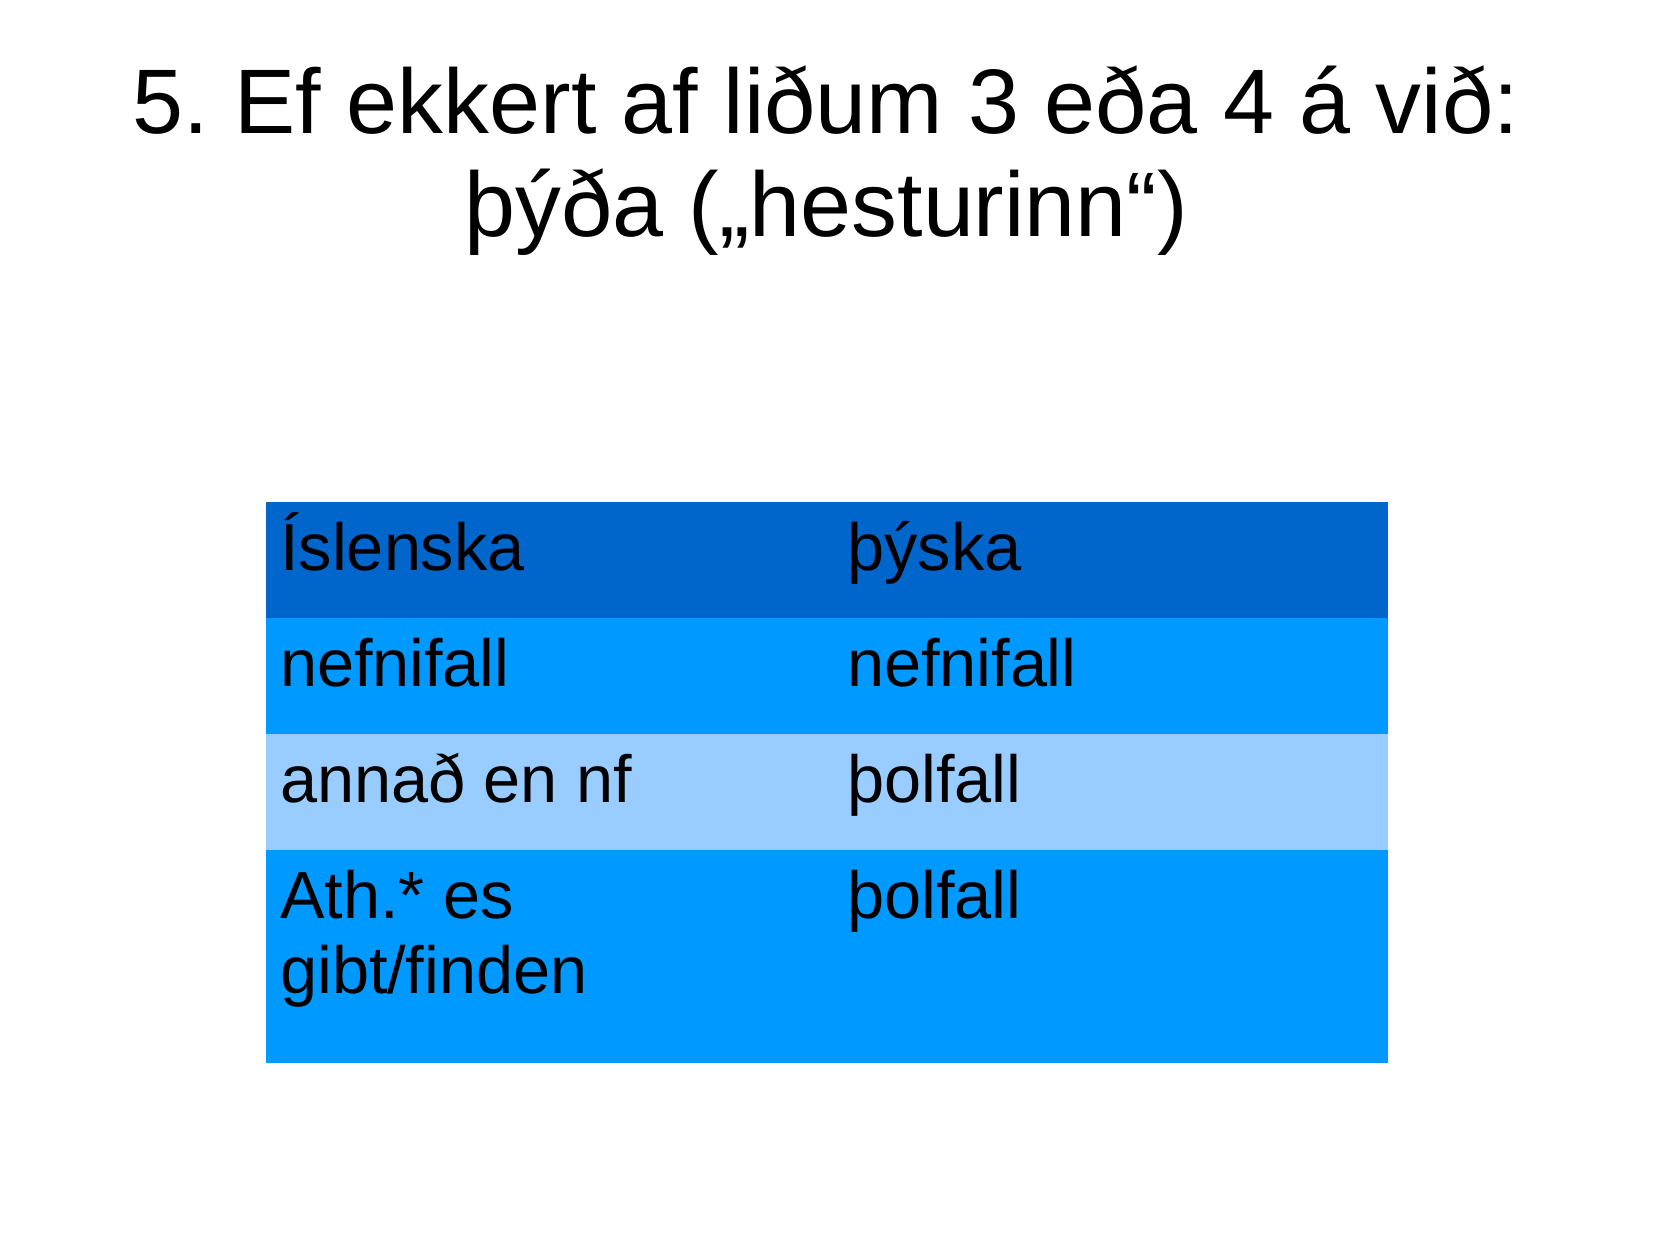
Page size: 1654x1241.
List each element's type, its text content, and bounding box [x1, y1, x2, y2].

table_cell þolfall [833, 850, 1388, 1063]
table_cell annað en nf [266, 734, 833, 850]
table_cell nefnifall [833, 618, 1388, 734]
table_header Íslenska [266, 502, 833, 618]
table_header þýska [833, 502, 1388, 618]
table_cell nefnifall [266, 618, 833, 734]
table_cell þolfall [833, 734, 1388, 850]
table_cell Ath.* es gibt/finden [266, 850, 833, 1063]
title 5. Ef ekkert af liðum 3 eða 4 á við: þýða („hesturinn“) [82, 50, 1571, 256]
